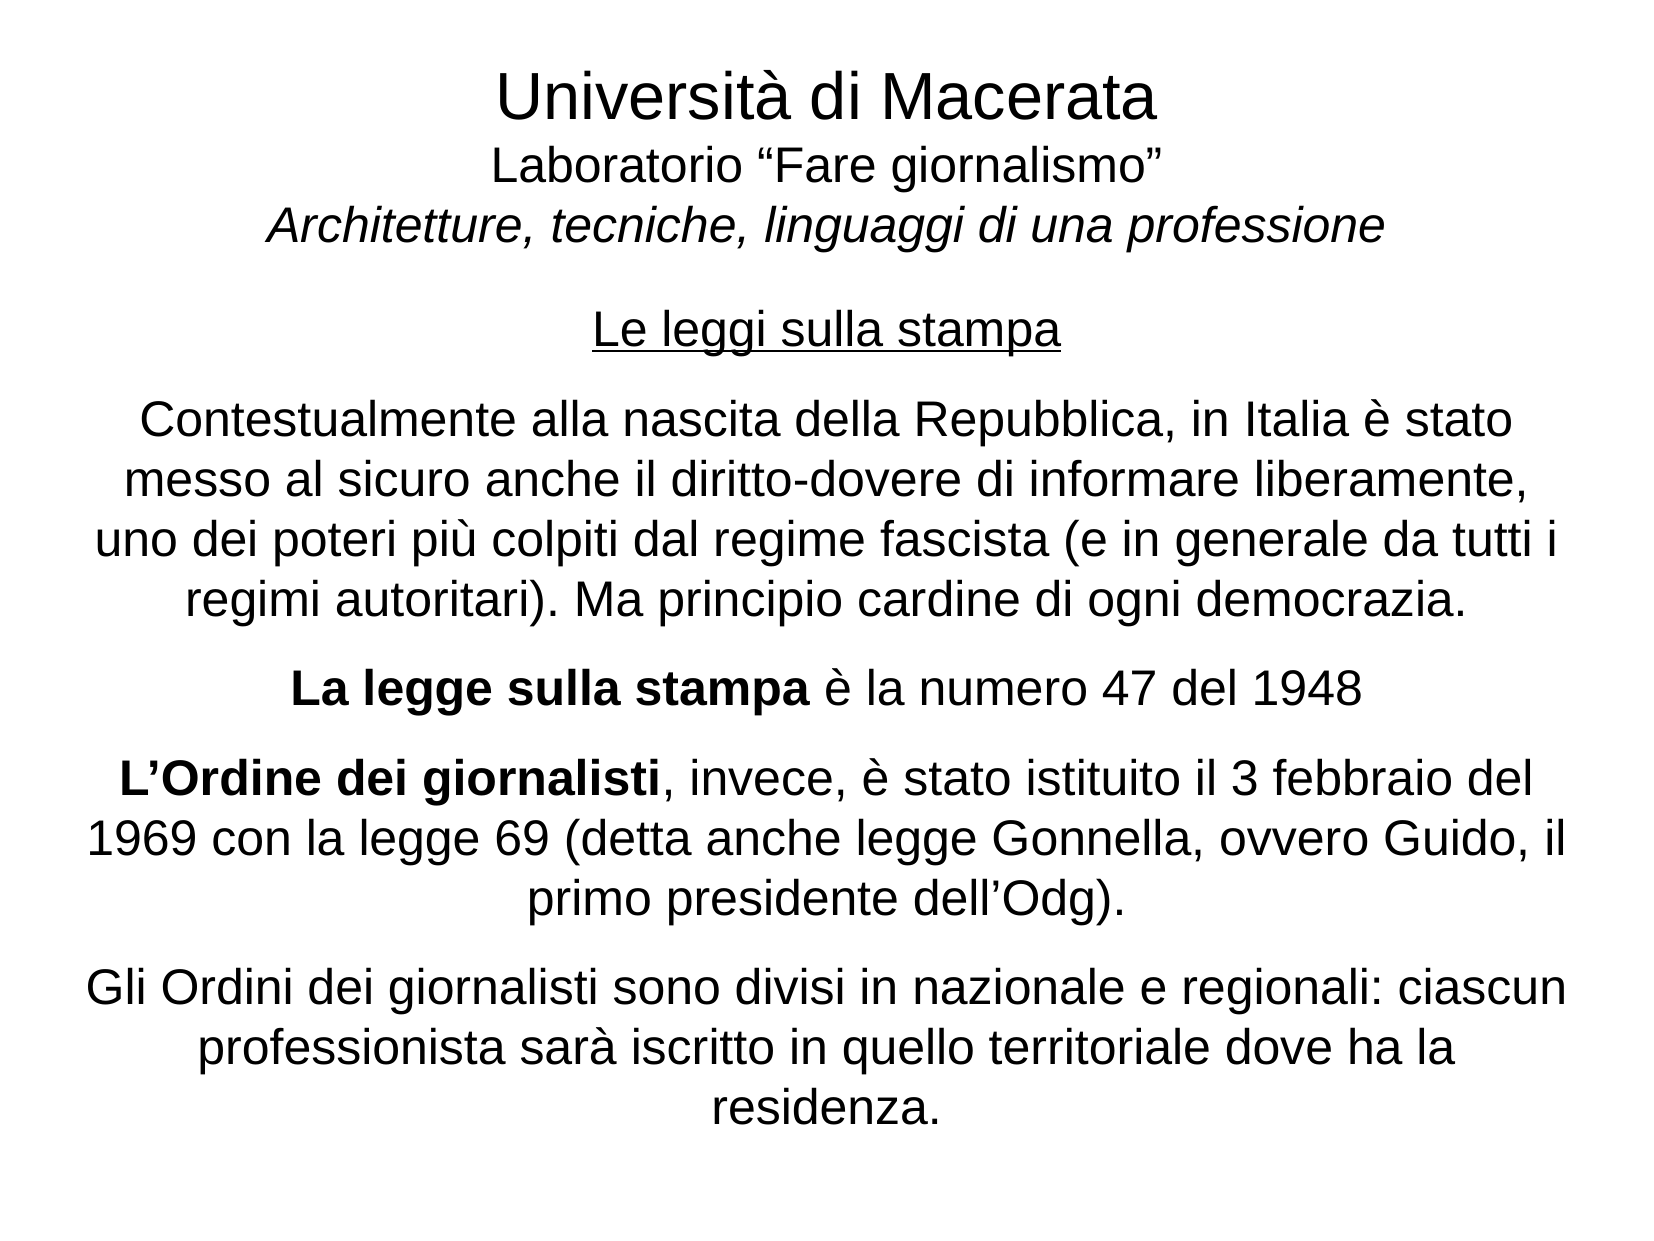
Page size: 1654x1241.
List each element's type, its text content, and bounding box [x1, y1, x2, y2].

subtitle Le leggi sulla stampa Contestualmente alla nascita della Repubblica, in Italia è stato messo al sicuro anche il diritto-dovere di informare liberamente, uno dei poteri più colpiti dal regime fascista (e in generale da tutti i regimi autoritari). Ma principio cardine di ogni democrazia. La legge sulla stampa è la numero 47 del 1948 L’Ordine dei giornalisti, invece, è stato istituito il 3 febbraio del 1969 con la legge 69 (detta anche legge Gonnella, ovvero Guido, il primo presidente dell’Odg). Gli Ordini dei giornalisti sono divisi in nazionale e regionali: ciascun professionista sarà iscritto in quello territoriale dove ha la residenza. [82, 291, 1571, 1235]
title Università di Macerata Laboratorio “Fare giornalismo” Architetture, tecniche, linguaggi di una professione [82, 49, 1571, 257]
